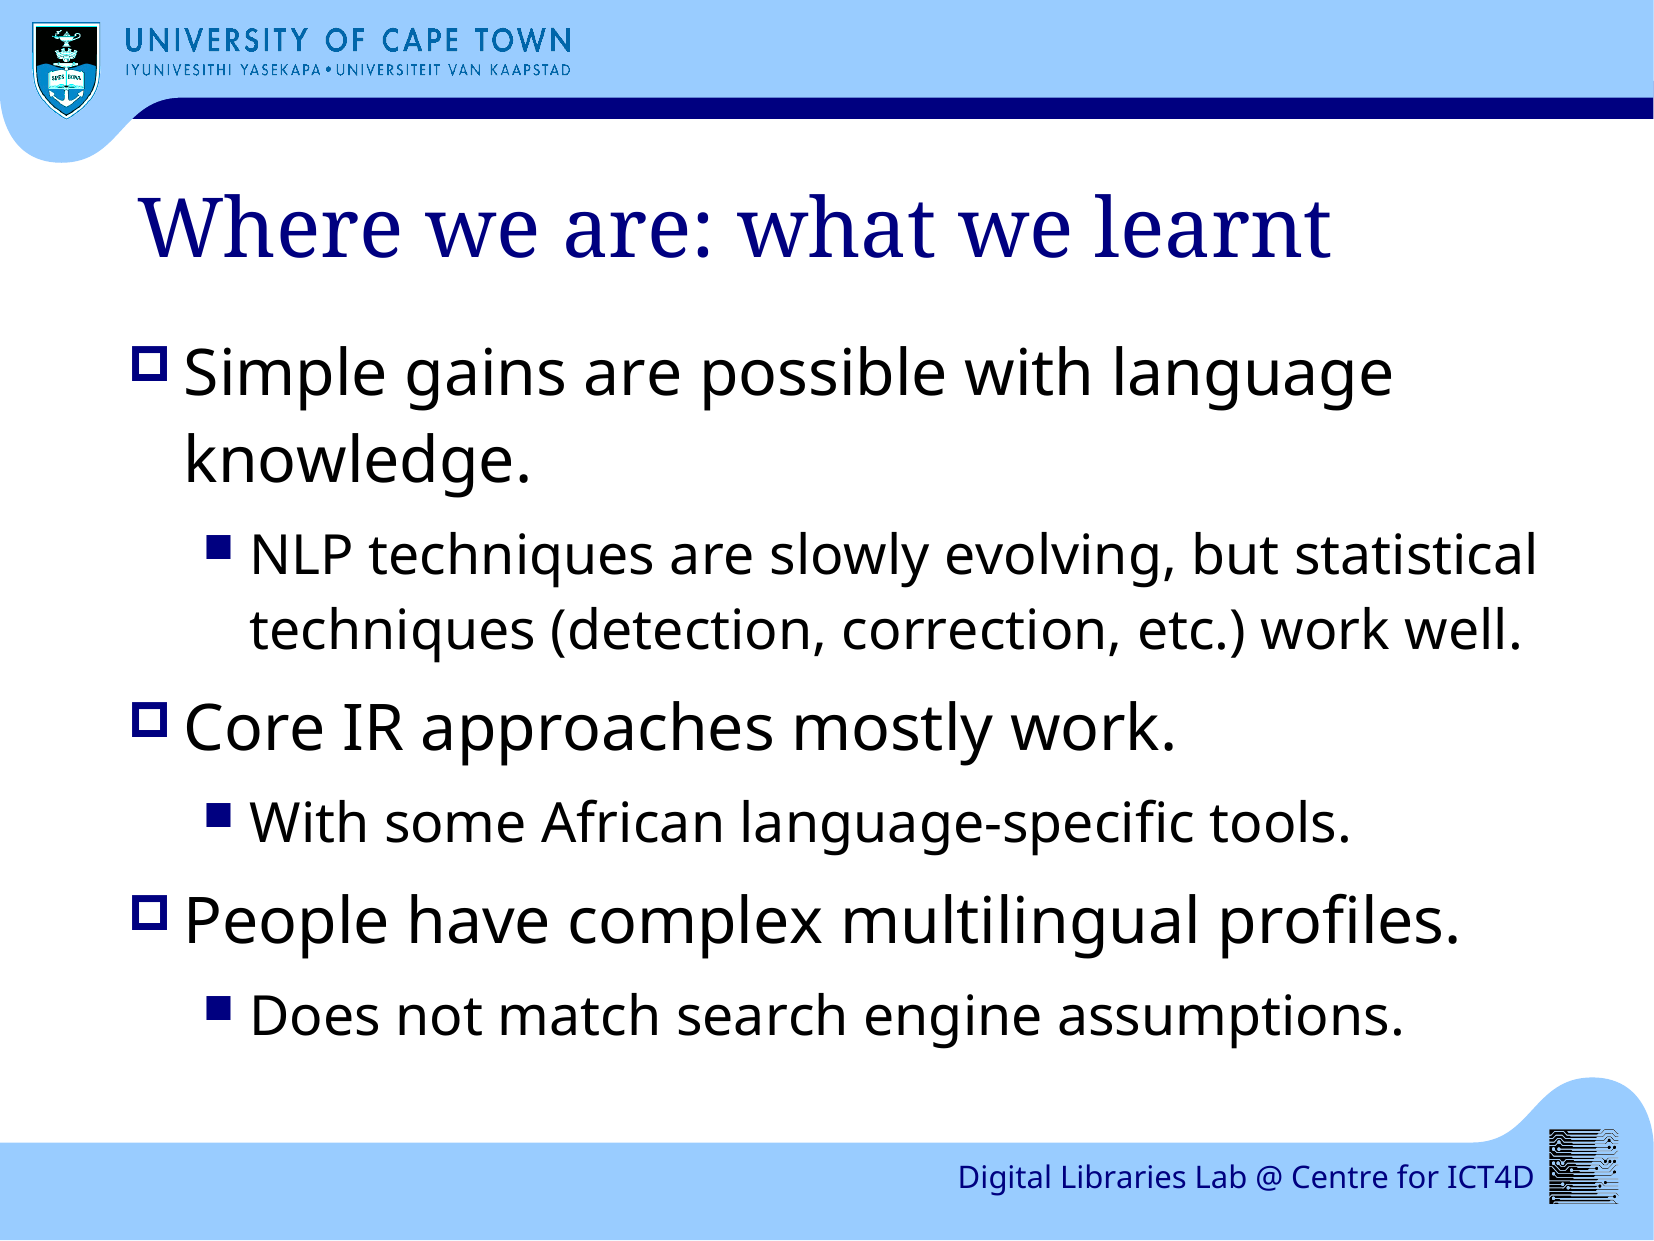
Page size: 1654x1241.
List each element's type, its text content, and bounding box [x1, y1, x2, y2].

title Where we are: what we learnt [137, 155, 1598, 296]
picture [1549, 1129, 1619, 1204]
picture [122, 25, 573, 78]
picture [32, 22, 101, 120]
list Simple gains are possible with language knowledge. NLP techniques are slowly evolving, but statistical techniques (detection, correction, etc.) work well. Core IR approaches mostly work. With some African language-specific tools. People have complex multilingual profiles. Does not match search engine assumptions. [128, 326, 1597, 1049]
